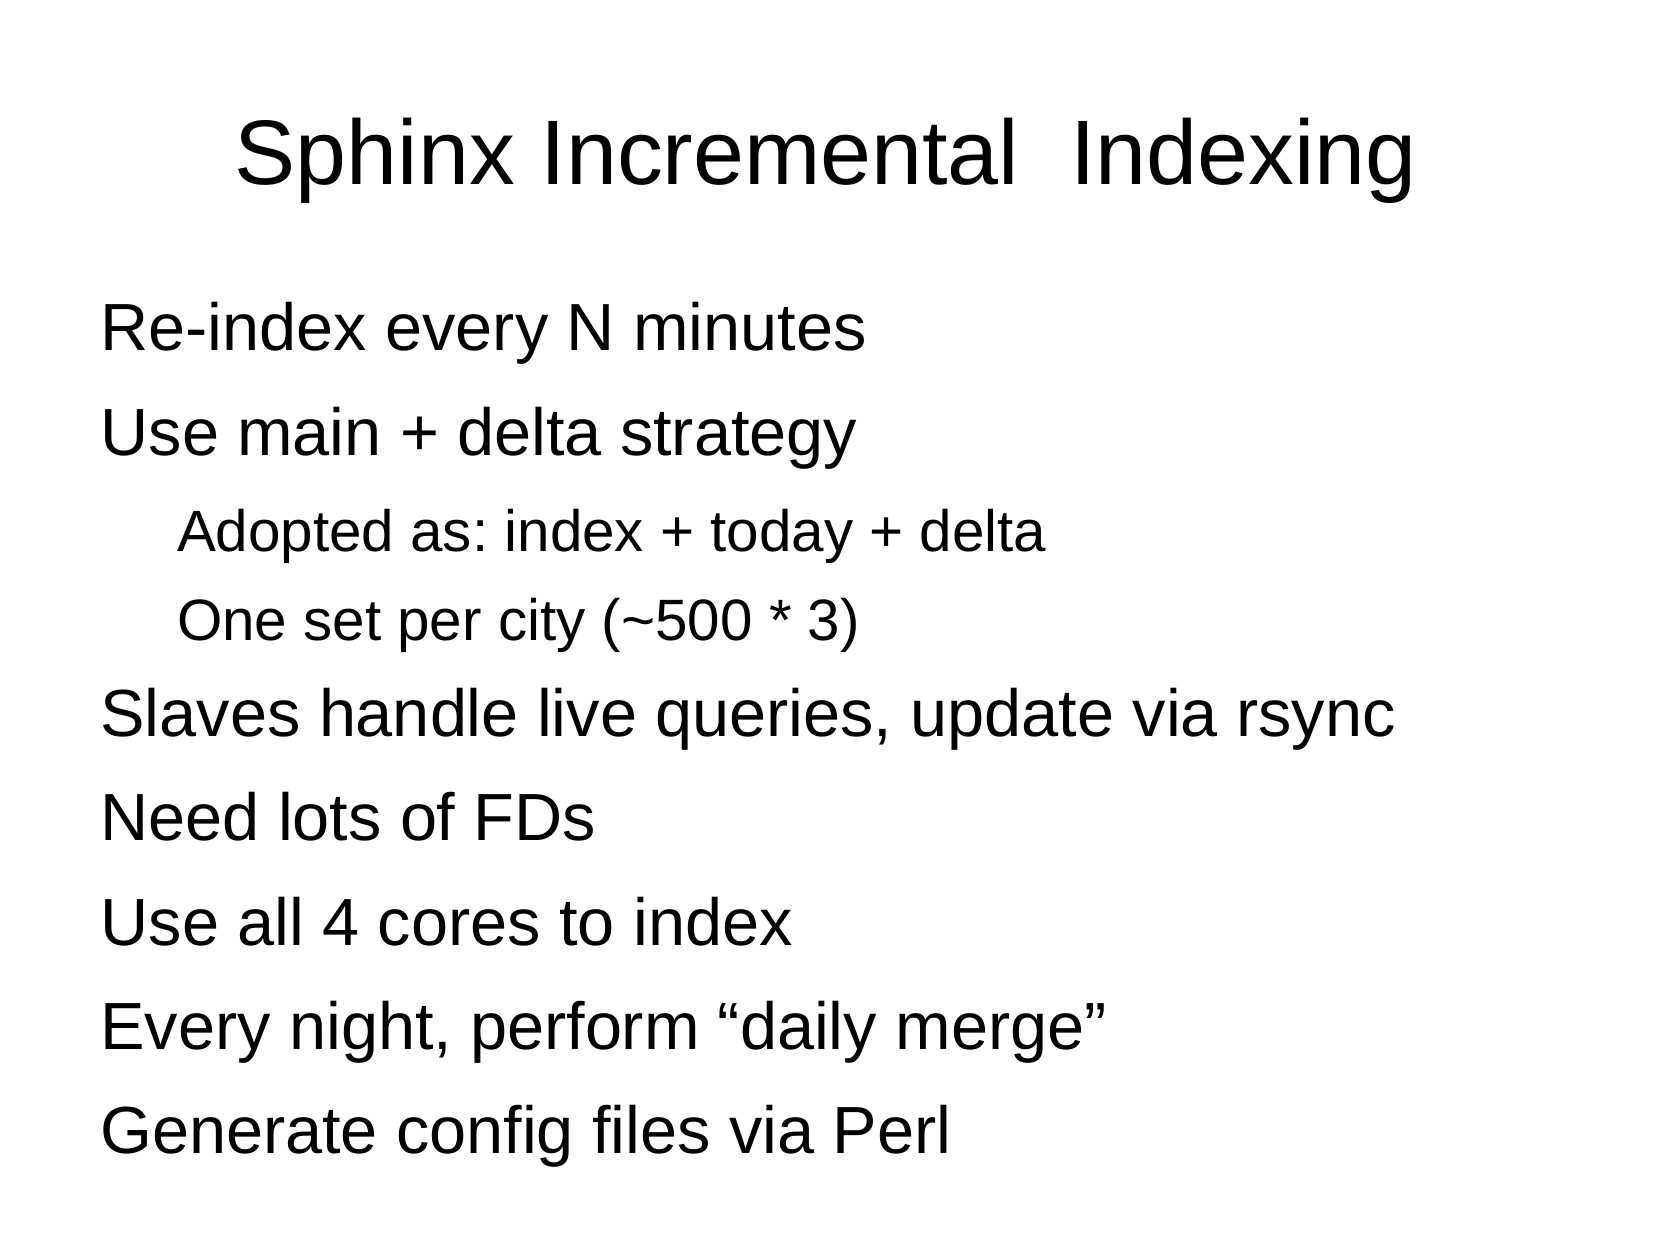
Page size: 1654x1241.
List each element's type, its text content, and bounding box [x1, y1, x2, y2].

title Sphinx Incremental Indexing [82, 49, 1571, 257]
list Re-index every N minutes Use main + delta strategy Adopted as: index + today + delta One set per city (~500 * 3) Slaves handle live queries, update via rsync Need lots of FDs Use all 4 cores to index Every night, perform “daily merge” Generate config files via Perl [82, 290, 1571, 1165]
